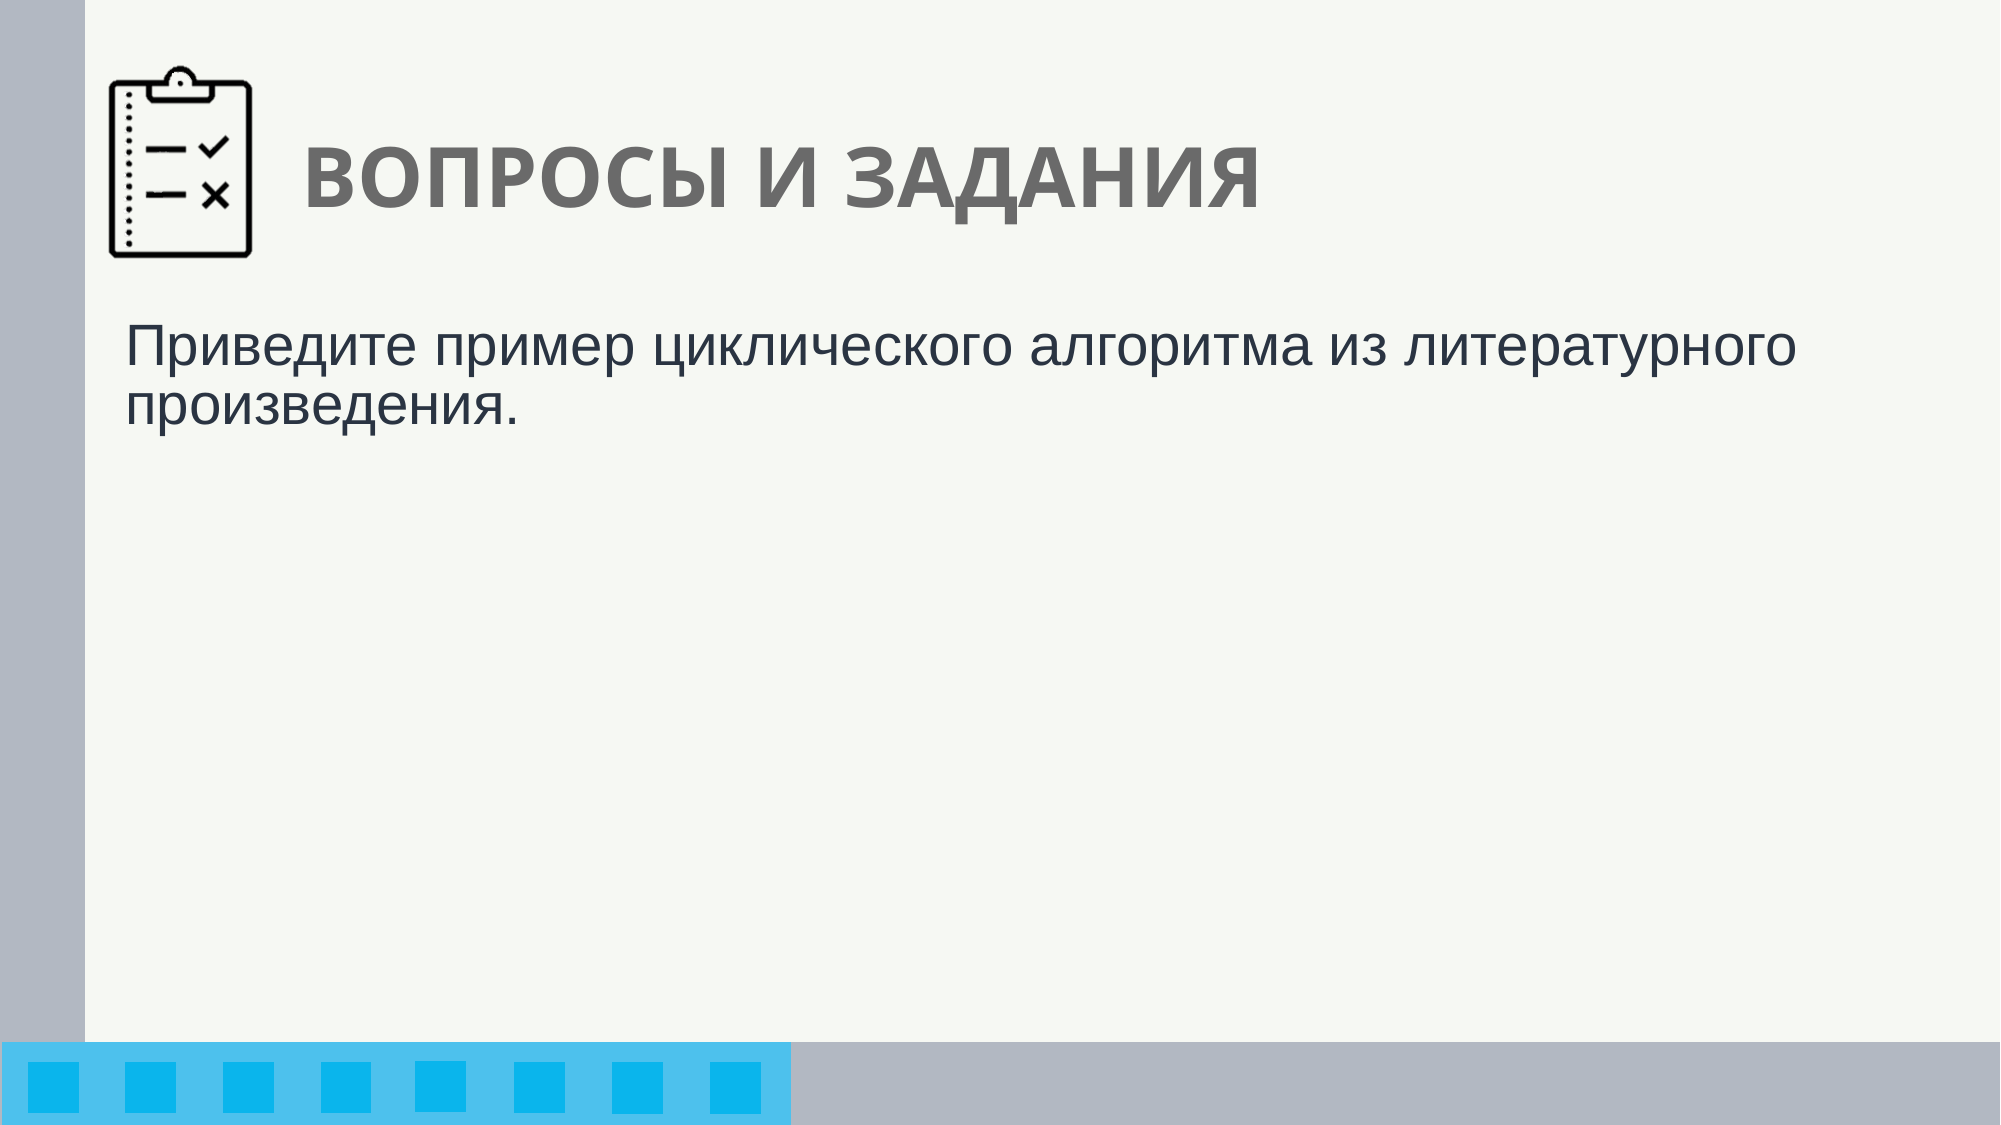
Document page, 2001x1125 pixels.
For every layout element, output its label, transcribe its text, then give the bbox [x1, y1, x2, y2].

list Приведите пример циклического алгоритма из литературного произведения. [110, 311, 1892, 1058]
title ВОПРОСЫ И ЗАДАНИЯ [285, 67, 1892, 286]
